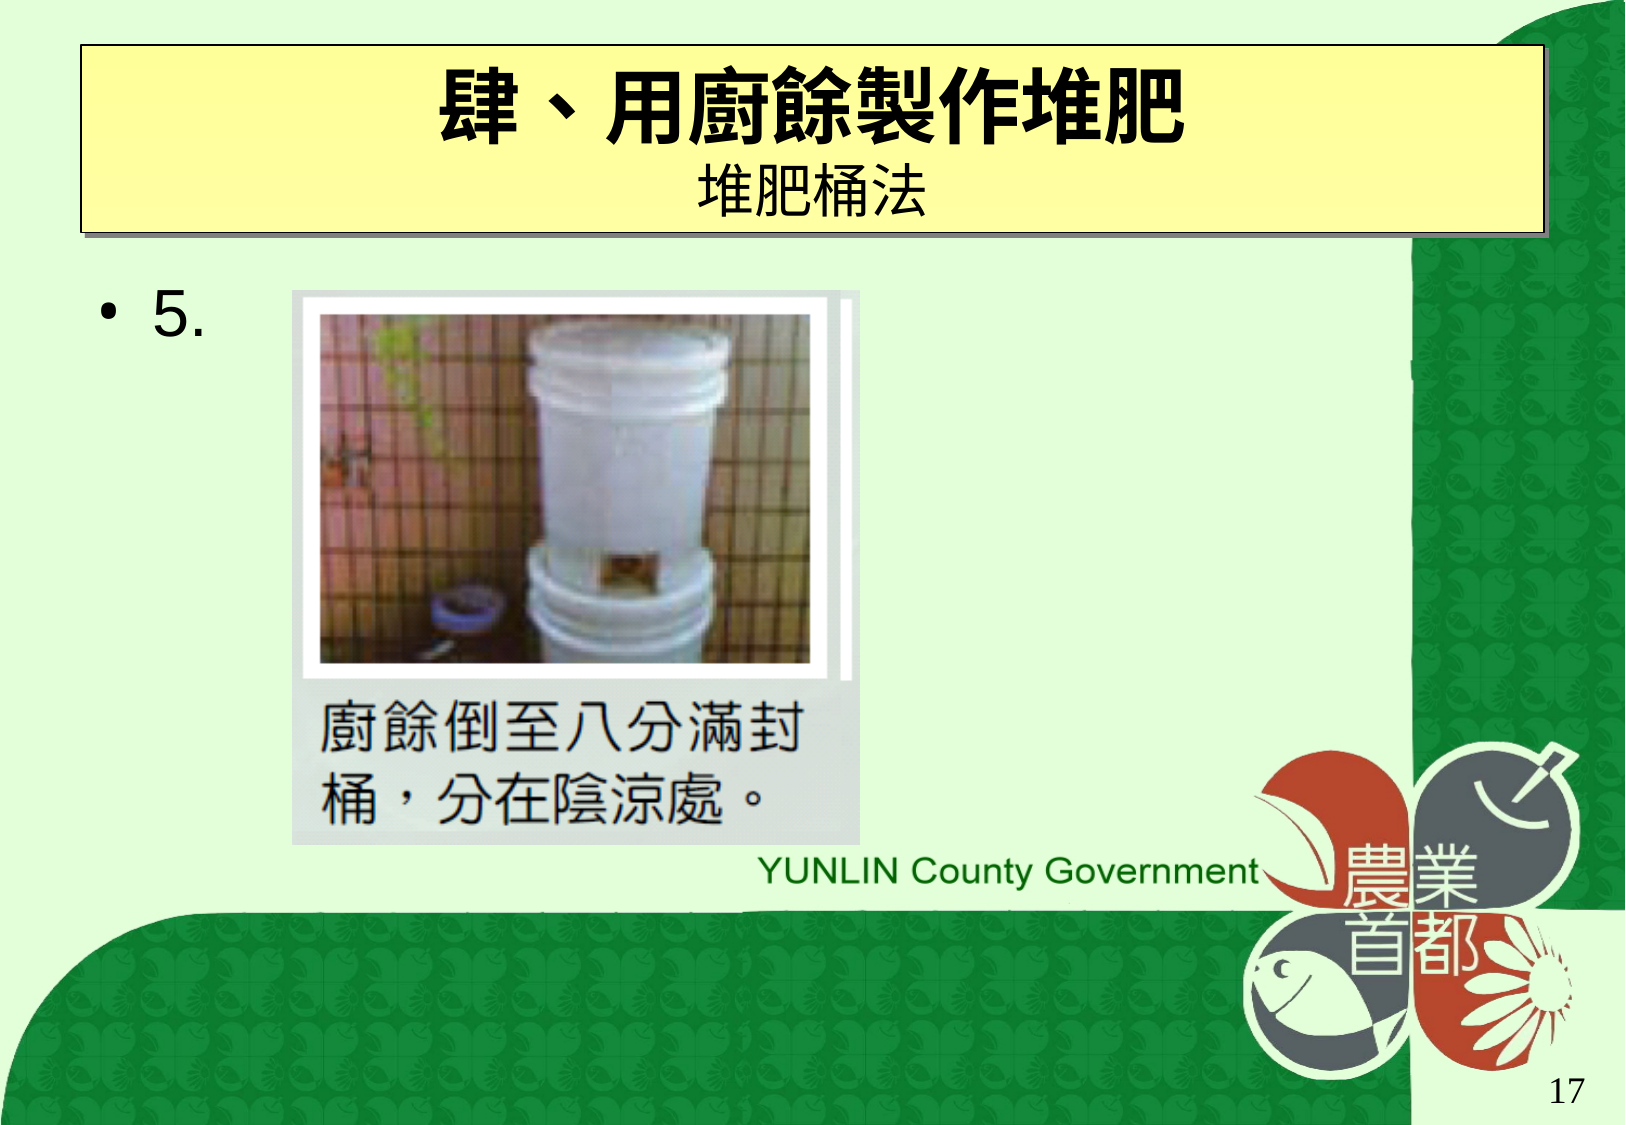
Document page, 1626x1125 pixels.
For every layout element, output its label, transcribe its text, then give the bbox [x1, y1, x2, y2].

title 肆、用廚餘製作堆肥 堆肥桶法 [81, 45, 1544, 233]
list 5. [81, 262, 1544, 1005]
text_box 17 [1533, 1058, 1625, 1119]
picture [292, 290, 860, 845]
